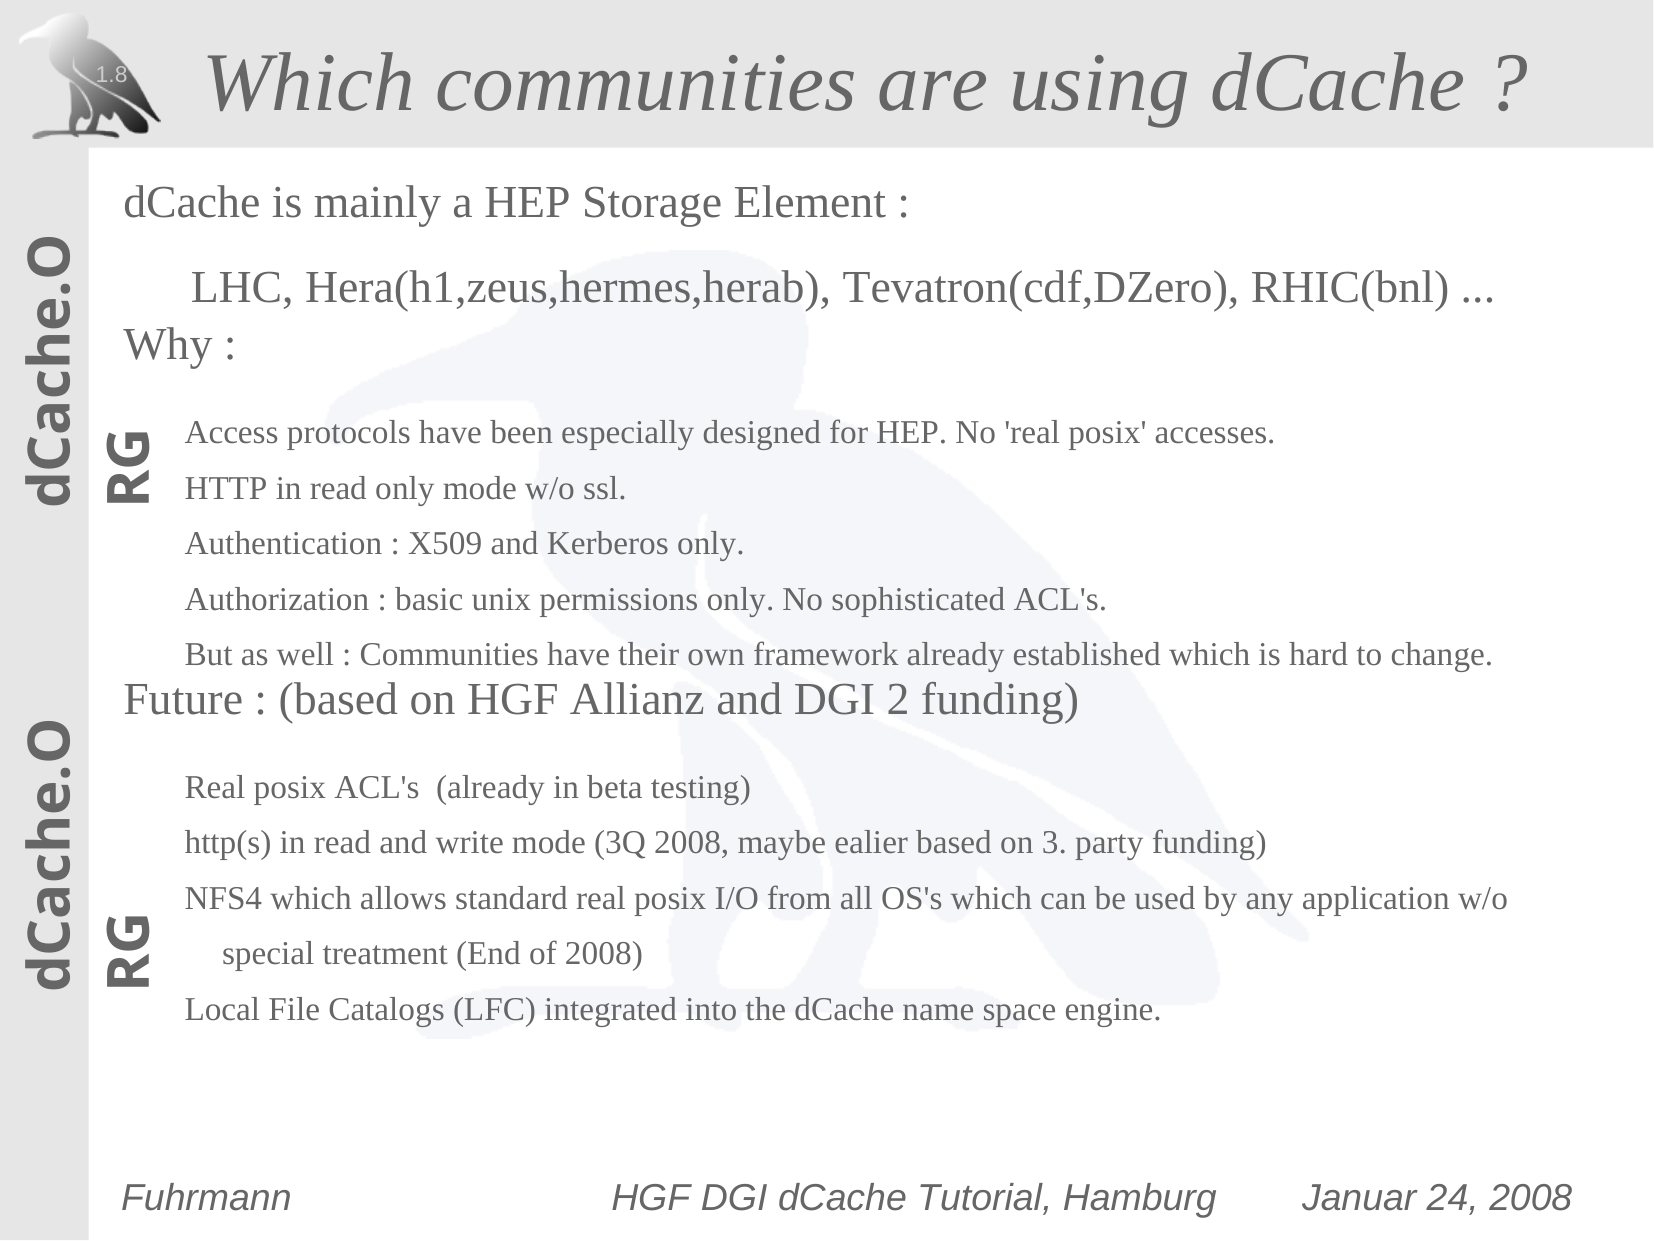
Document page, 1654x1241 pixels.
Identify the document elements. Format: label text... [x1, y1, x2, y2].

text_box Future : (based on HGF Allianz and DGI 2 funding) [108, 665, 1095, 732]
text_box dCache is mainly a HEP Storage Element : [108, 169, 937, 236]
text_box Access protocols have been especially designed for HEP. No 'real posix' accesses. HTTP in read only mode w/o ssl. Authentication : X509 and Kerberos only. Authorization : basic unix permissions only. No sophisticated ACL's. But as well : Communities have their own framework already established which is hard to change. [169, 388, 1547, 662]
text_box Why : [108, 311, 252, 378]
text_box Real posix ACL's (already in beta testing) http(s) in read and write mode (3Q 2008, maybe ealier based on 3. party funding) NFS4 which allows standard real posix I/O from all OS's which can be used by any application w/o special treatment (End of 2008) Local File Catalogs (LFC) integrated into the dCache name space engine. [169, 742, 1564, 1066]
text_box Which communities are using dCache ? [187, 29, 1545, 137]
text_box LHC, Hera(h1,zeus,hermes,herab), Tevatron(cdf,DZero), RHIC(bnl) ... [176, 254, 1511, 320]
picture [19, 13, 161, 139]
